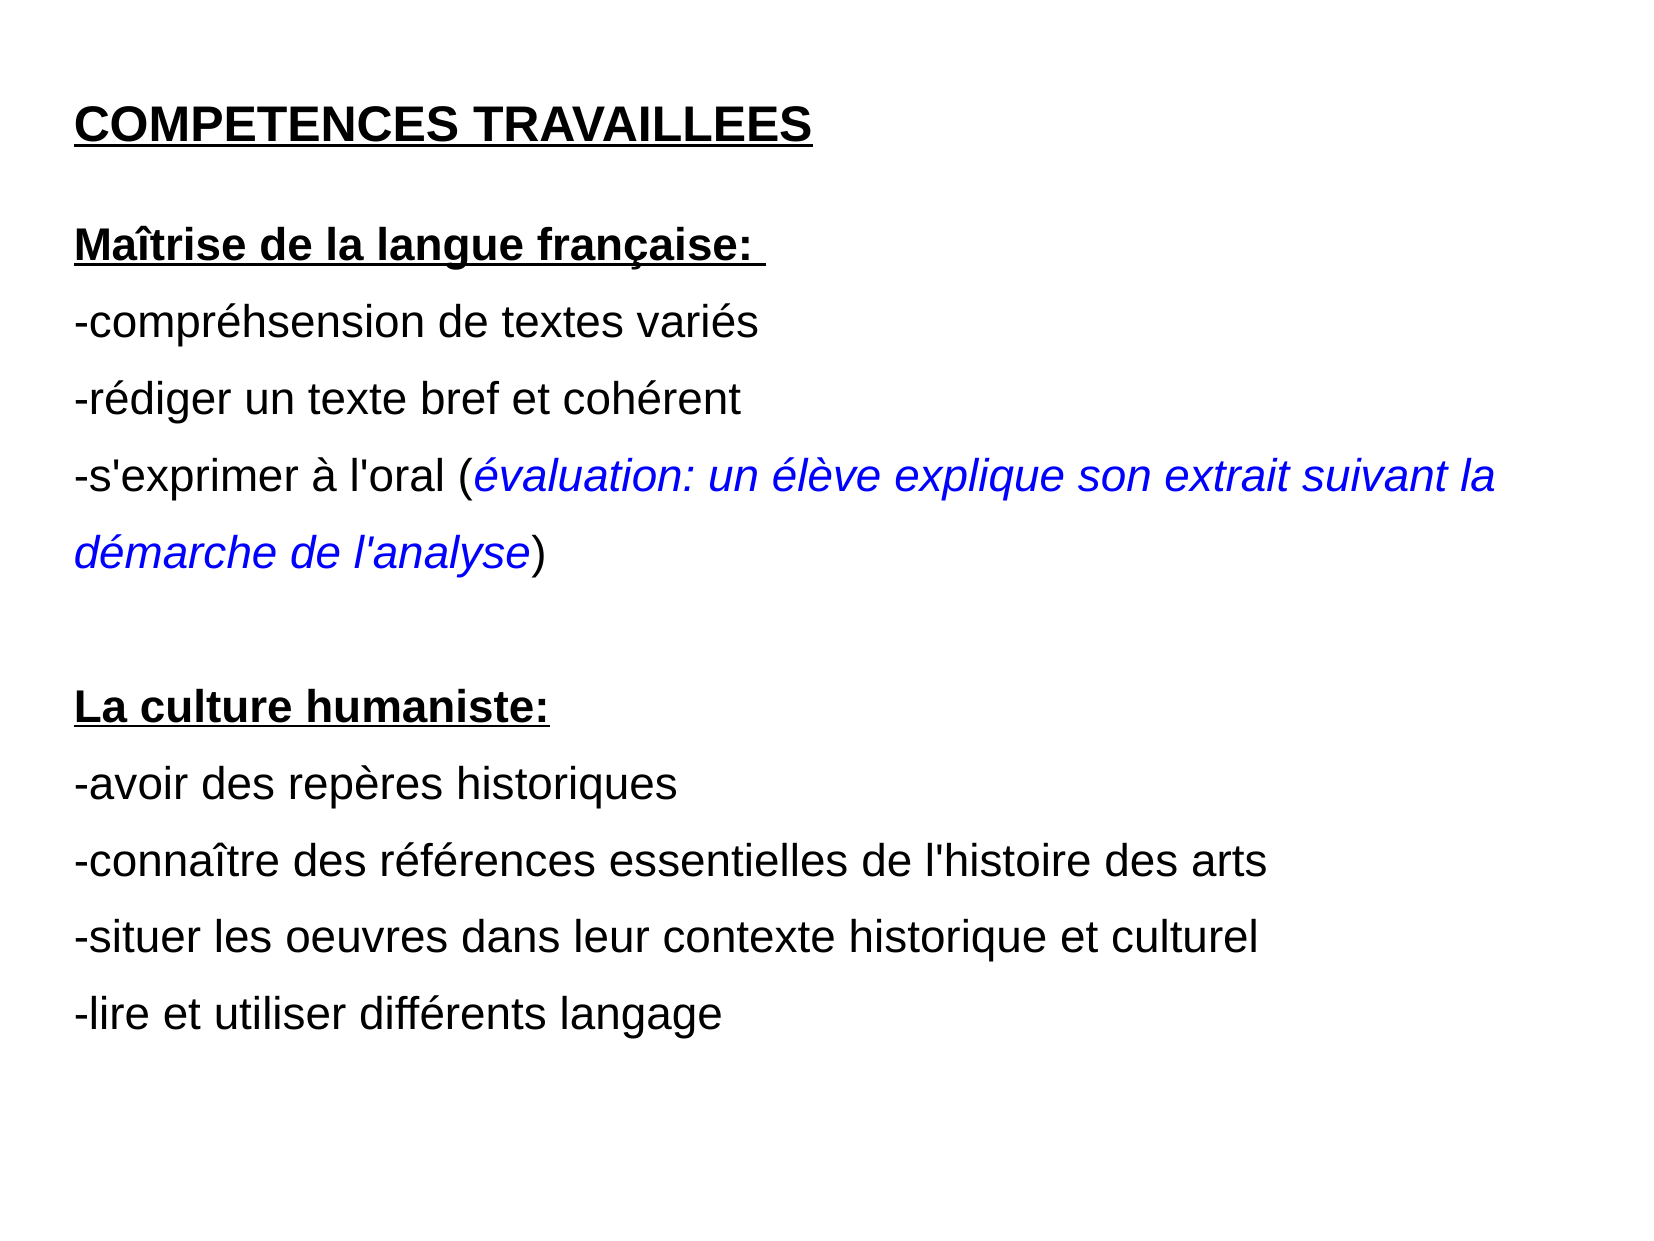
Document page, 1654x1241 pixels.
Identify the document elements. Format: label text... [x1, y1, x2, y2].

text_box COMPETENCES TRAVAILLEES Maîtrise de la langue française: -compréhsension de textes variés -rédiger un texte bref et cohérent -s'exprimer à l'oral (évaluation: un élève explique son extrait suivant la démarche de l'analyse) La culture humaniste: -avoir des repères historiques -connaître des références essentielles de l'histoire des arts -situer les oeuvres dans leur contexte historique et culturel -lire et utiliser différents langage [59, 88, 1536, 1048]
